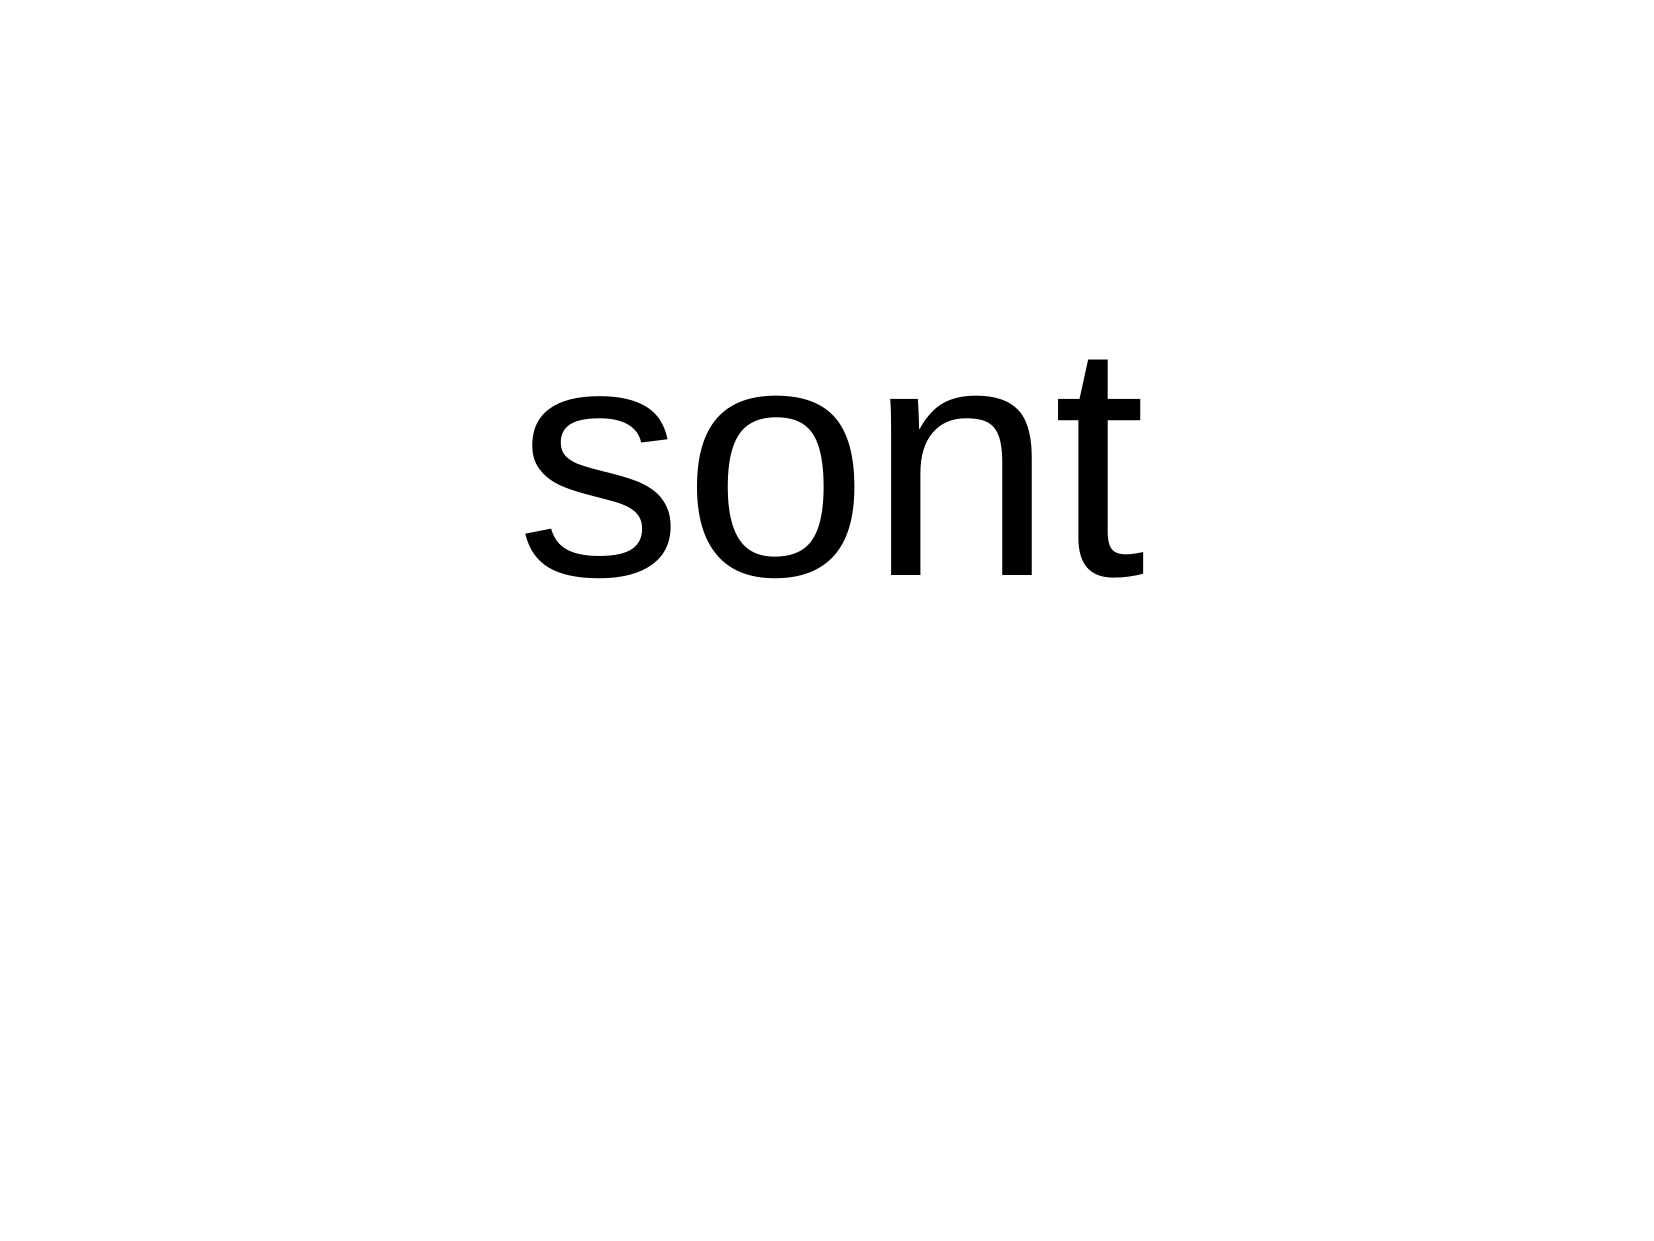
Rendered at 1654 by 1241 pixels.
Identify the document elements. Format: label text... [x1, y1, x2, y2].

text_box sont [501, 265, 1447, 653]
